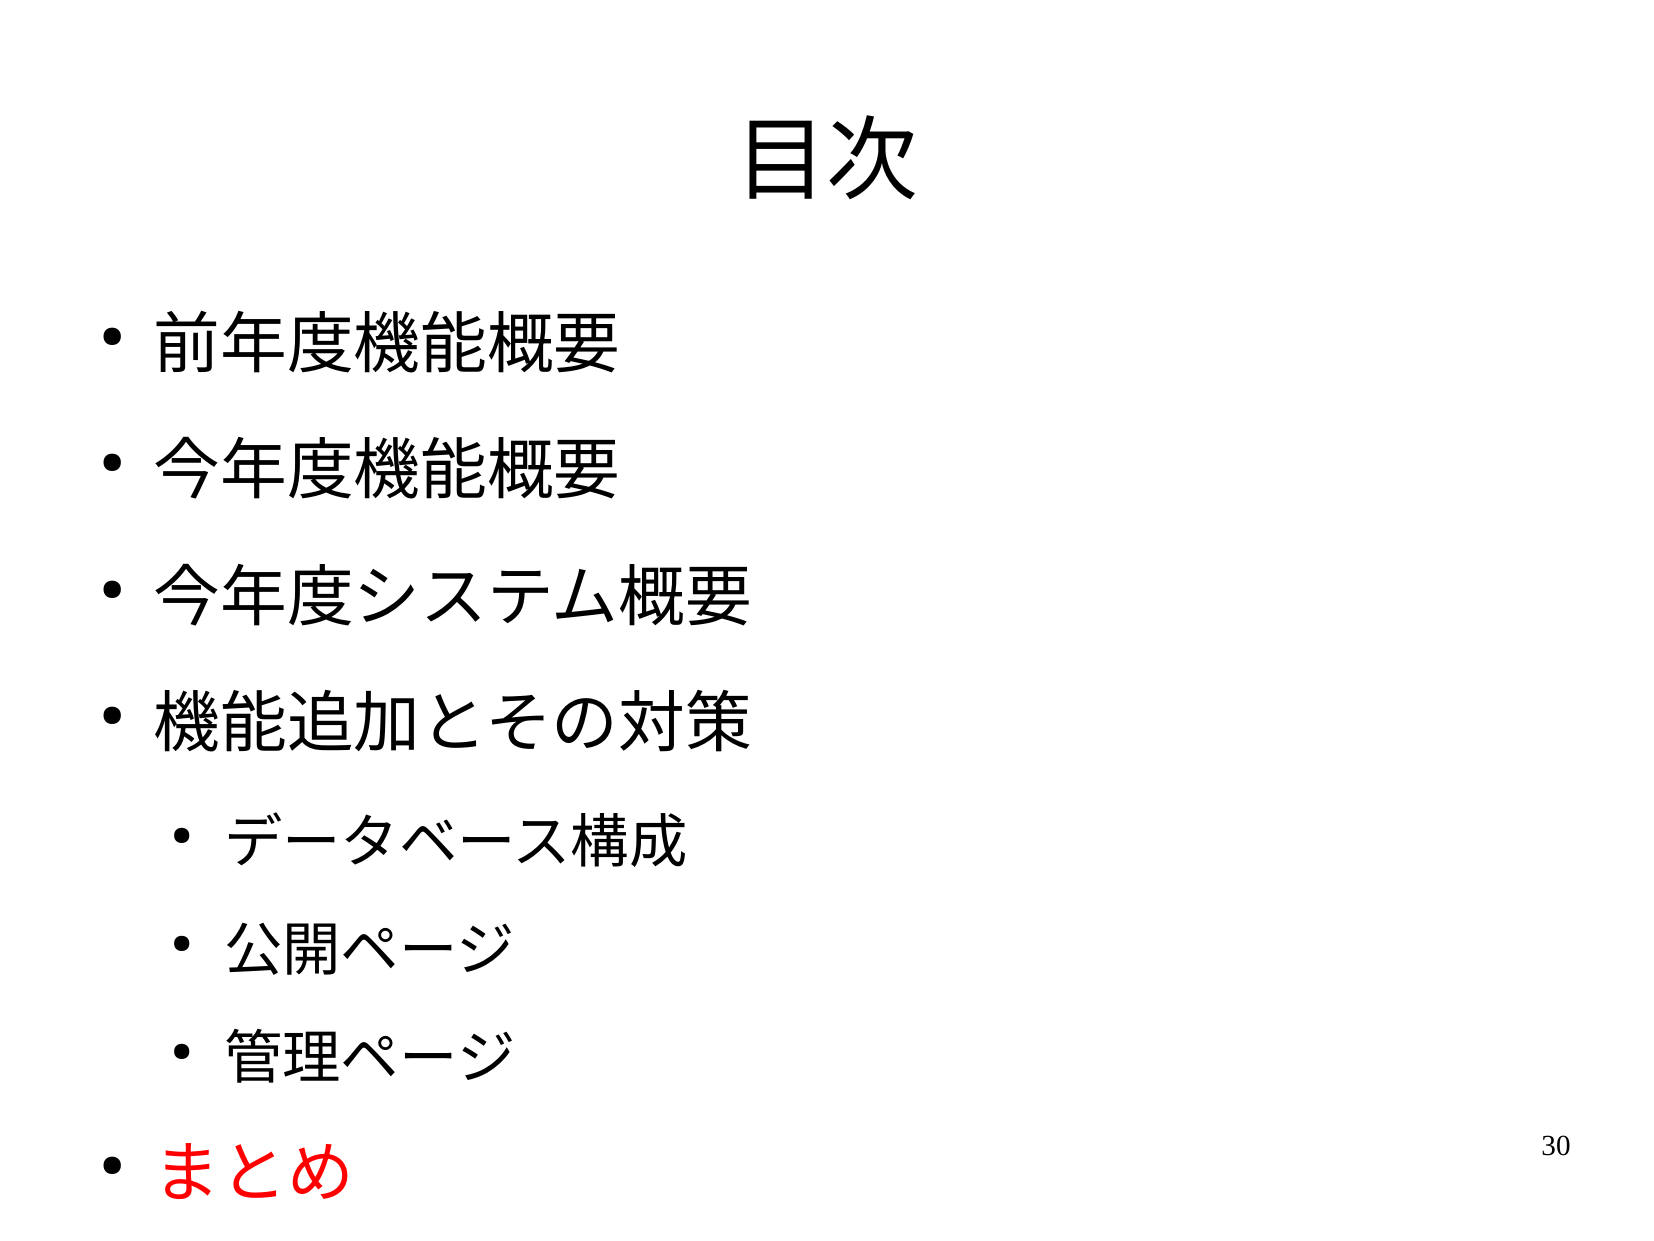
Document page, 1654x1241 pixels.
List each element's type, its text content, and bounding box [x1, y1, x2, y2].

list 前年度機能概要 今年度機能概要 今年度システム概要 機能追加とその対策 データベース構成 公開ページ 管理ページ まとめ デモ 今後の課題 [82, 290, 1571, 1181]
title 目次 [82, 49, 1571, 257]
